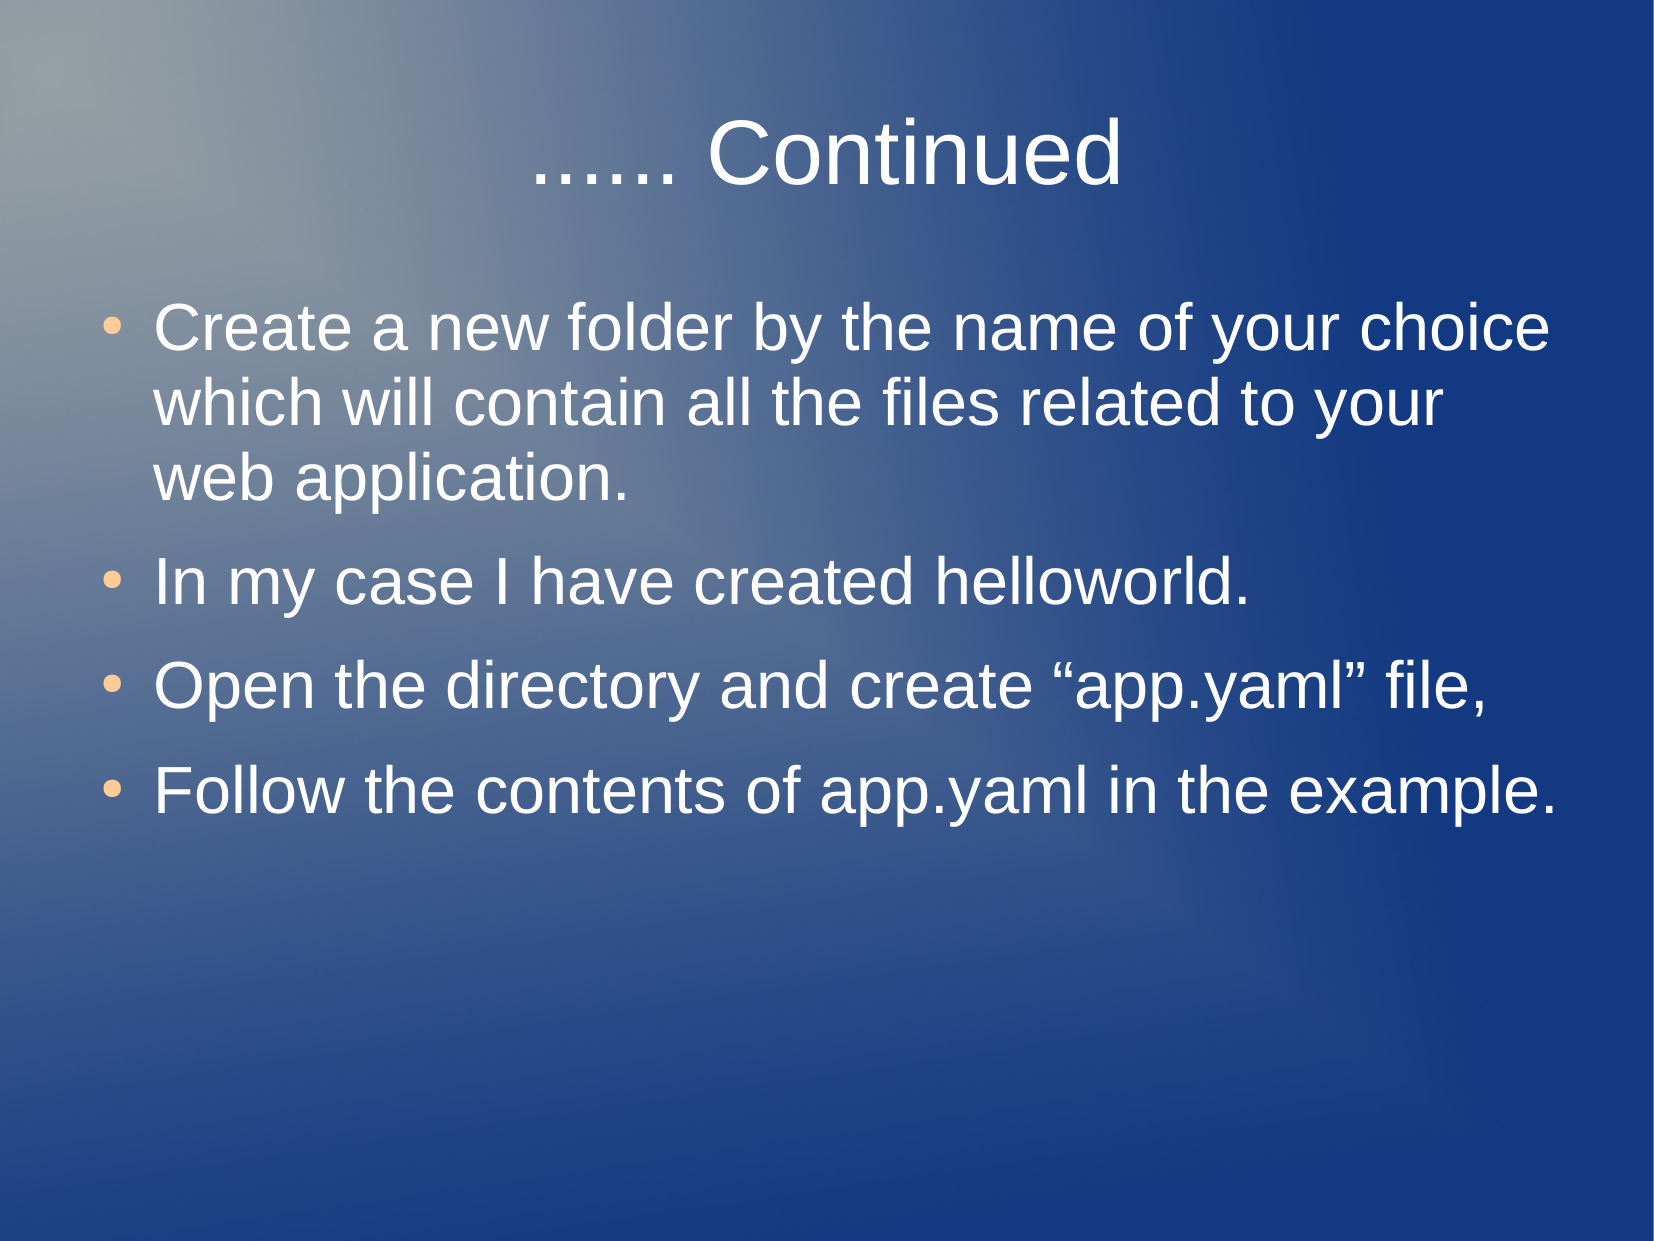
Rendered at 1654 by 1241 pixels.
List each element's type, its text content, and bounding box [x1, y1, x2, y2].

title ...... Continued [82, 49, 1571, 257]
picture [0, 0, 1654, 1241]
list Create a new folder by the name of your choice which will contain all the files related to your web application. In my case I have created helloworld. Open the directory and create “app.yaml” file, Follow the contents of app.yaml in the example. [82, 290, 1571, 1094]
